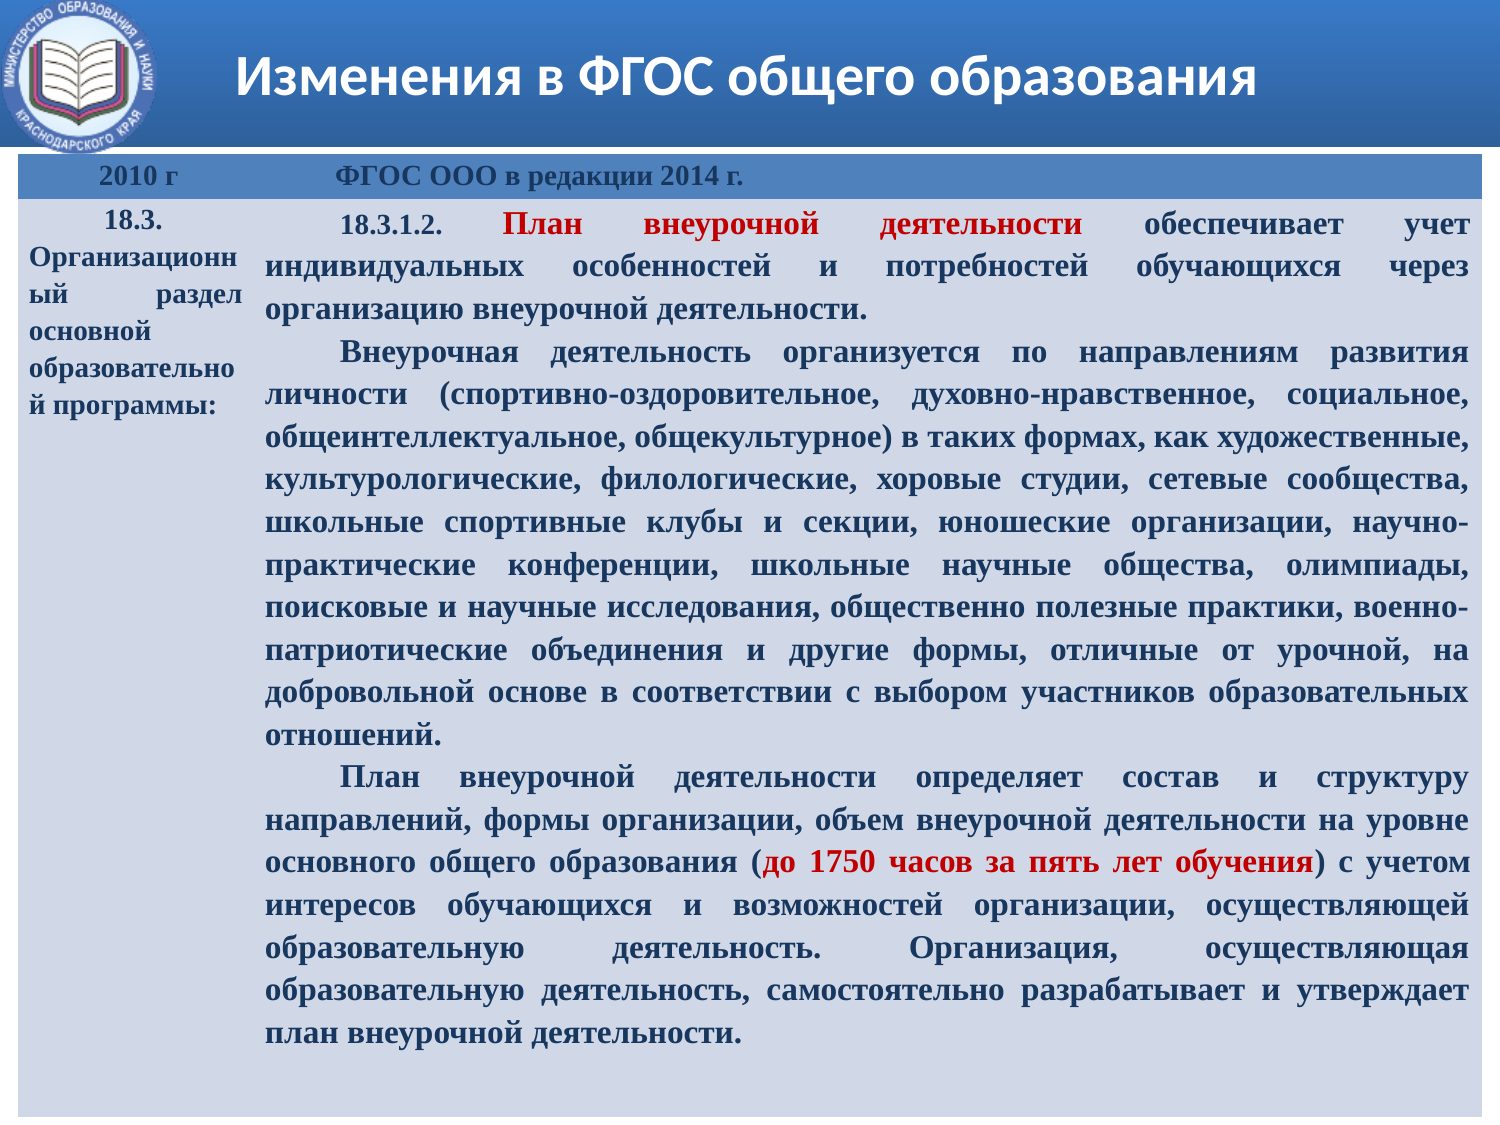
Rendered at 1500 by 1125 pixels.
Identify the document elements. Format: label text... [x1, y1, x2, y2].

table_header 2010 г [18, 154, 254, 199]
picture [0, 0, 157, 155]
table_cell 18.3.1.2. План внеурочной деятельности обеспечивает учет индивидуальных особенностей и потребностей обучающихся через организацию внеурочной деятельности. Внеурочная деятельность организуется по направлениям развития личности (спортивно-оздоровительное, духовно-нравственное, социальное, общеинтеллектуальное, общекультурное) в таких формах, как художественные, культурологические, филологические, хоровые студии, сетевые сообщества, школьные спортивные клубы и секции, юношеские организации, научно-практические конференции, школьные научные общества, олимпиады, поисковые и научные исследования, общественно полезные практики, военно-патриотические объединения и другие формы, отличные от урочной, на добровольной основе в соответствии с выбором участников образовательных отношений. План внеурочной деятельности определяет состав и структуру направлений, формы организации, объем внеурочной деятельности на уровне основного общего образования (до 1750 часов за пять лет обучения) с учетом интересов обучающихся и возможностей организации, осуществляющей образовательную деятельность. Организация, осуществляющая образовательную деятельность, самостоятельно разрабатывает и утверждает план внеурочной деятельности. [254, 199, 1482, 1117]
table_cell 18.3. Организационный раздел основной образовательной программы: [18, 199, 254, 1117]
table_header ФГОС ООО в редакции 2014 г. [254, 154, 1482, 199]
text_box Изменения в ФГОС общего образования [157, 0, 1500, 147]
